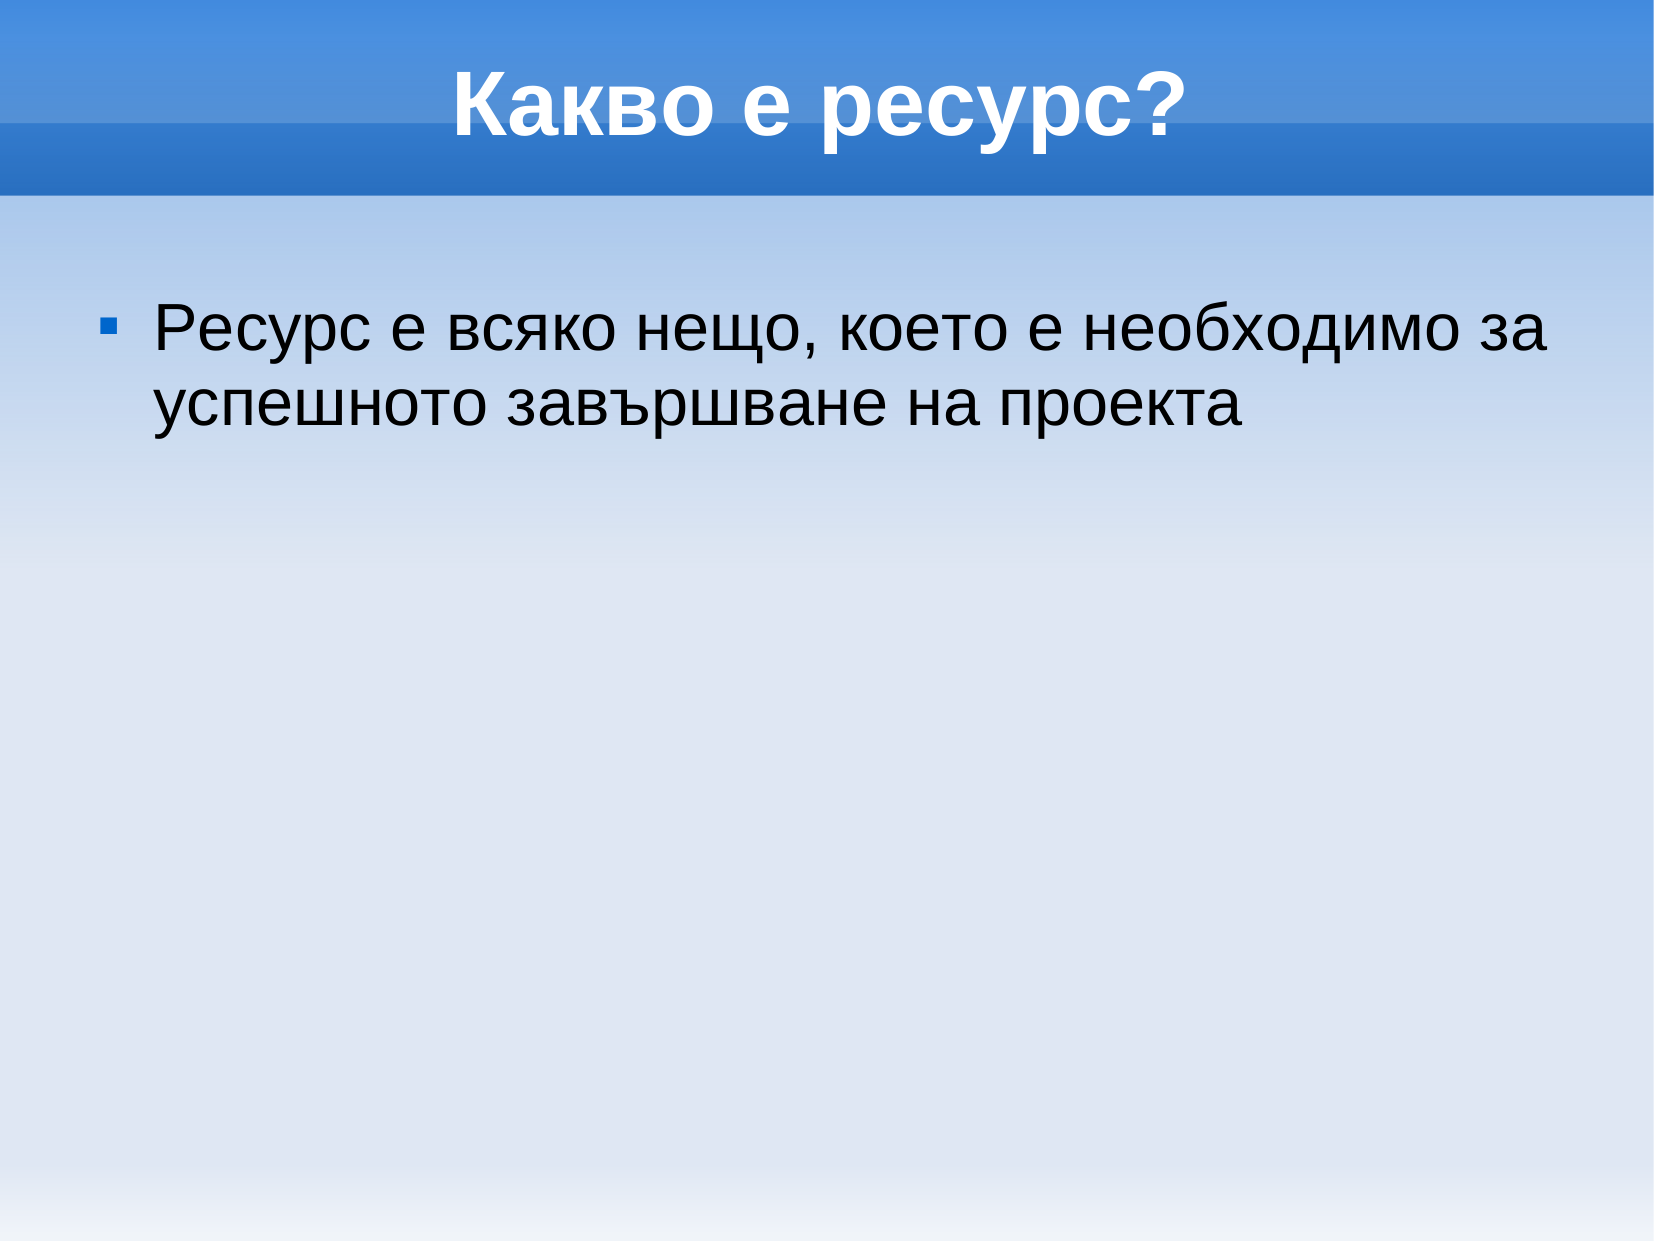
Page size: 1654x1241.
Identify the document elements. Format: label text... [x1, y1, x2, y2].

title Какво е ресурс? [76, 0, 1565, 208]
picture [0, 0, 1654, 1241]
list Ресурс е всяко нещо, което е необходимо за успешното завършване на проекта [82, 290, 1571, 1109]
